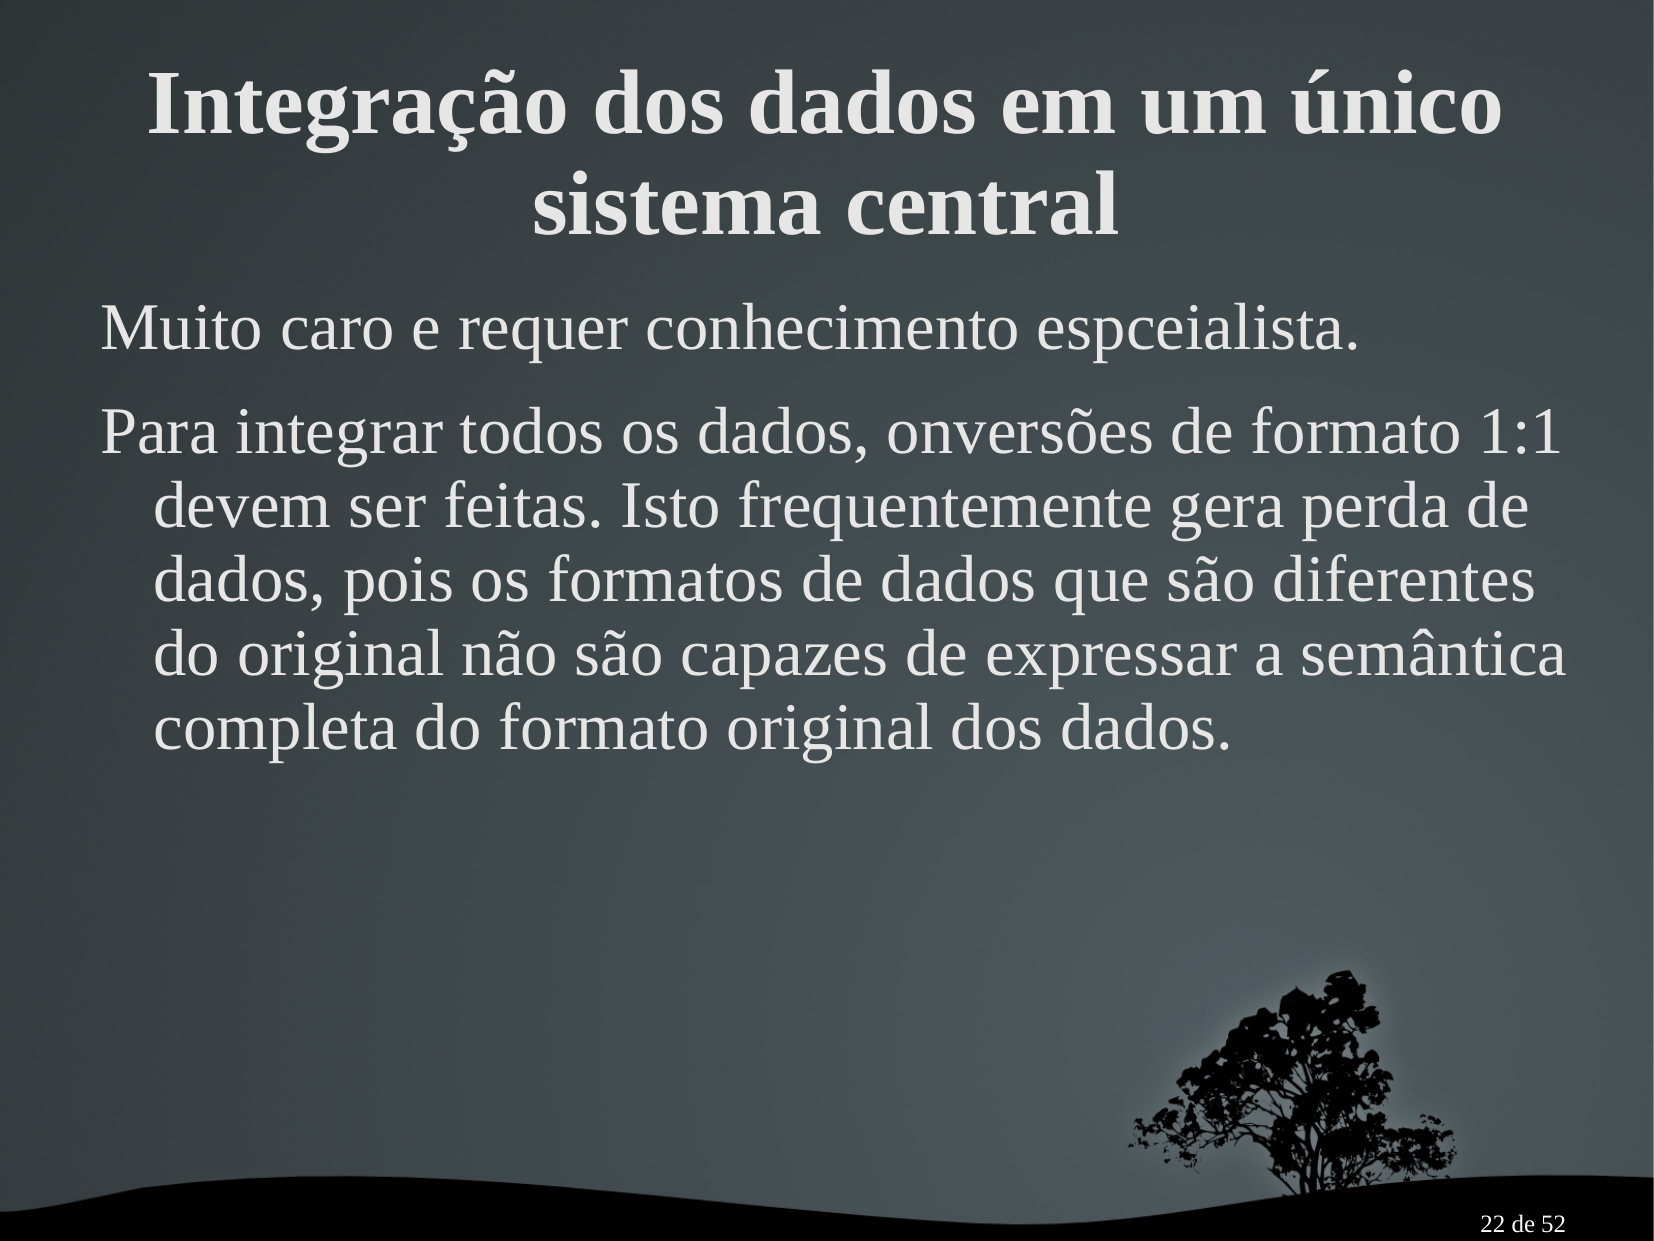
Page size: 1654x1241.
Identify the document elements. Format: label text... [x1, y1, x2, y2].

picture [0, 0, 1654, 1241]
list Muito caro e requer conhecimento espceialista. Para integrar todos os dados, onversões de formato 1:1 devem ser feitas. Isto frequentemente gera perda de dados, pois os formatos de dados que são diferentes do original não são capazes de expressar a semântica completa do formato original dos dados. [82, 290, 1571, 1109]
title Integração dos dados em um único sistema central [82, 33, 1571, 273]
